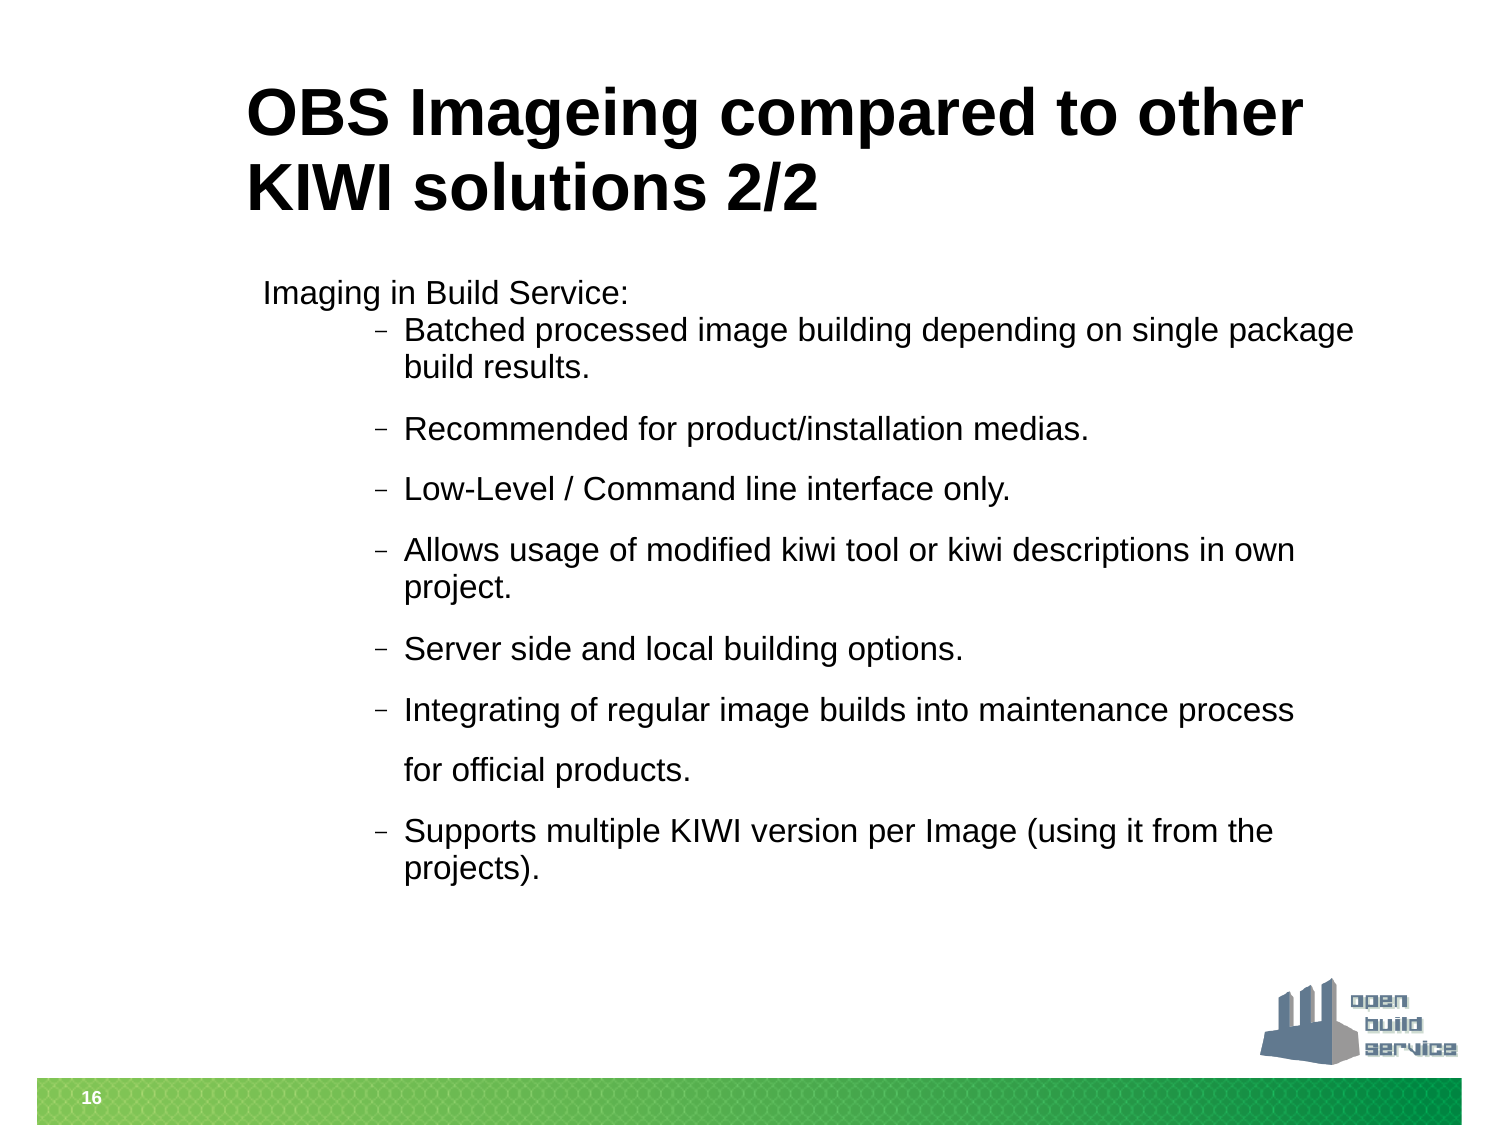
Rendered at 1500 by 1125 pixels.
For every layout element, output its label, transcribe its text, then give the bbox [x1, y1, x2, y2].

title OBS Imageing compared to other KIWI solutions 2/2 [246, 60, 1409, 239]
picture [1260, 978, 1458, 1065]
list Imaging in Build Service: Batched processed image building depending on single package build results. Recommended for product/installation medias. Low-Level / Command line interface only. Allows usage of modified kiwi tool or kiwi descriptions in own project. Server side and local building options. Integrating of regular image builds into maintenance process for official products. Supports multiple KIWI version per Image (using it from the projects). [248, 267, 1417, 995]
picture [37, 1078, 1462, 1125]
